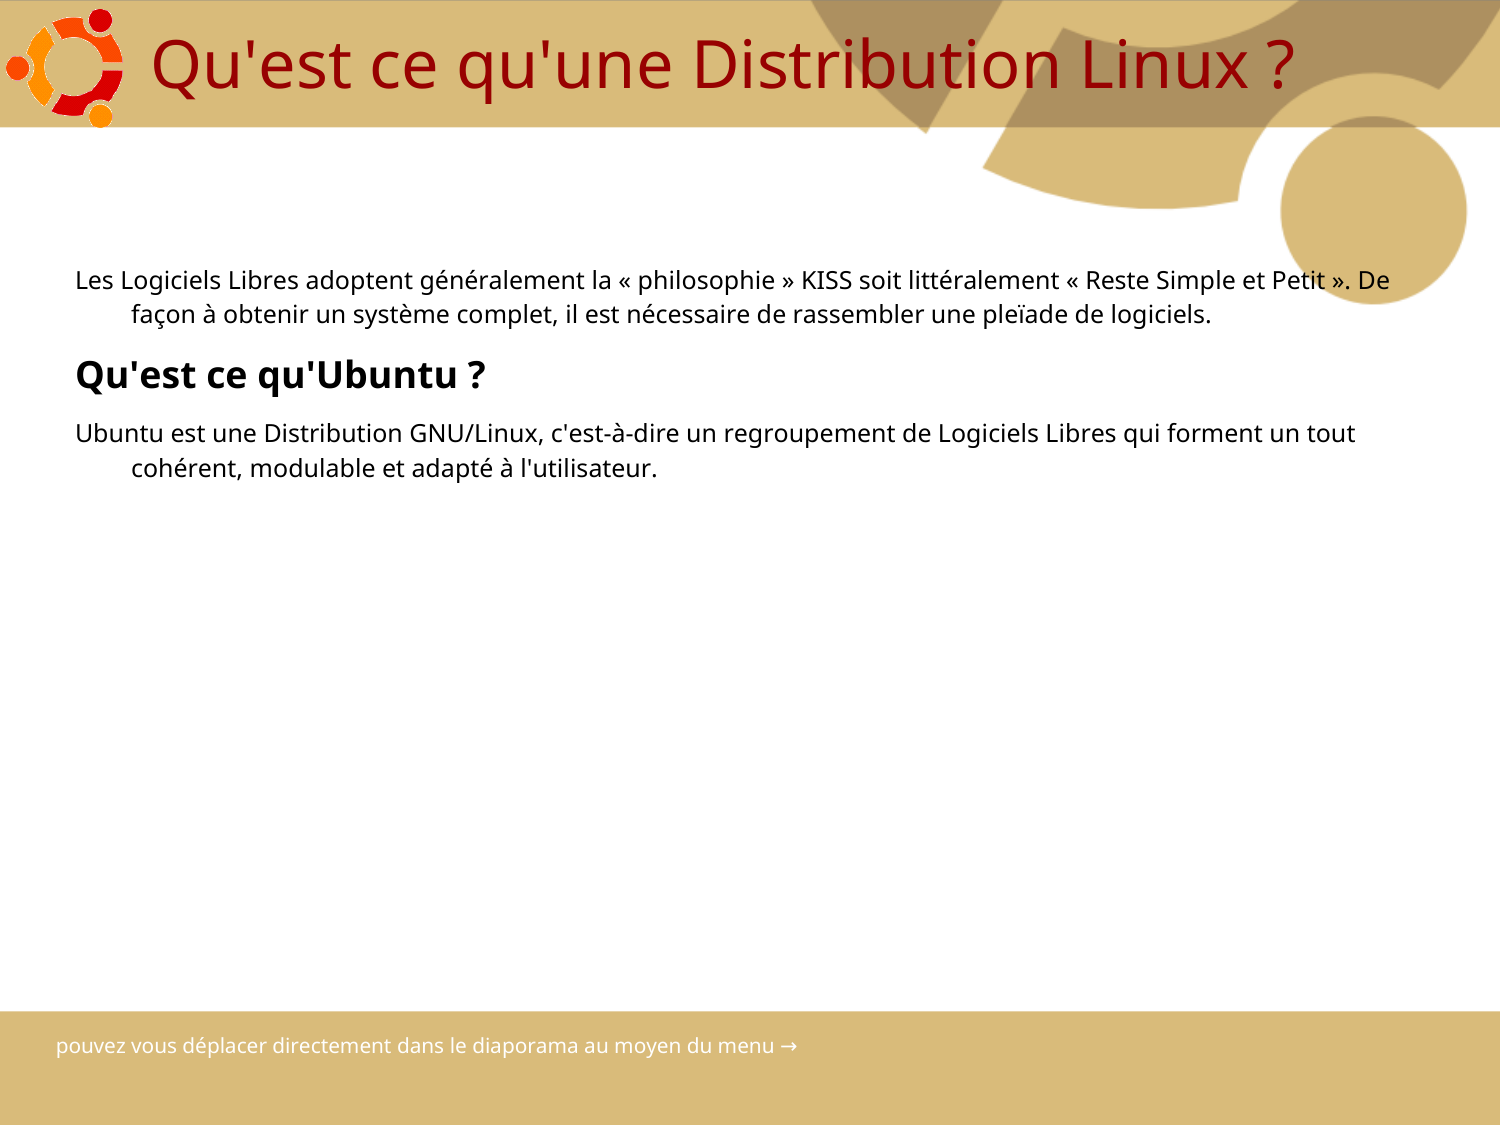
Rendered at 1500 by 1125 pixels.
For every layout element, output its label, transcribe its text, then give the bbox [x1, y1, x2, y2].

picture [0, 0, 1500, 557]
list Les Logiciels Libres adoptent généralement la « philosophie » KISS soit littéralement « Reste Simple et Petit ». De façon à obtenir un système complet, il est nécessaire de rassembler une pleïade de logiciels. Qu'est ce qu'Ubuntu ? Ubuntu est une Distribution GNU/Linux, c'est-à-dire un regroupement de Logiciels Libres qui forment un tout cohérent, modulable et adapté à l'utilisateur. [75, 262, 1426, 918]
title Qu'est ce qu'une Distribution Linux ? [135, 0, 1418, 126]
